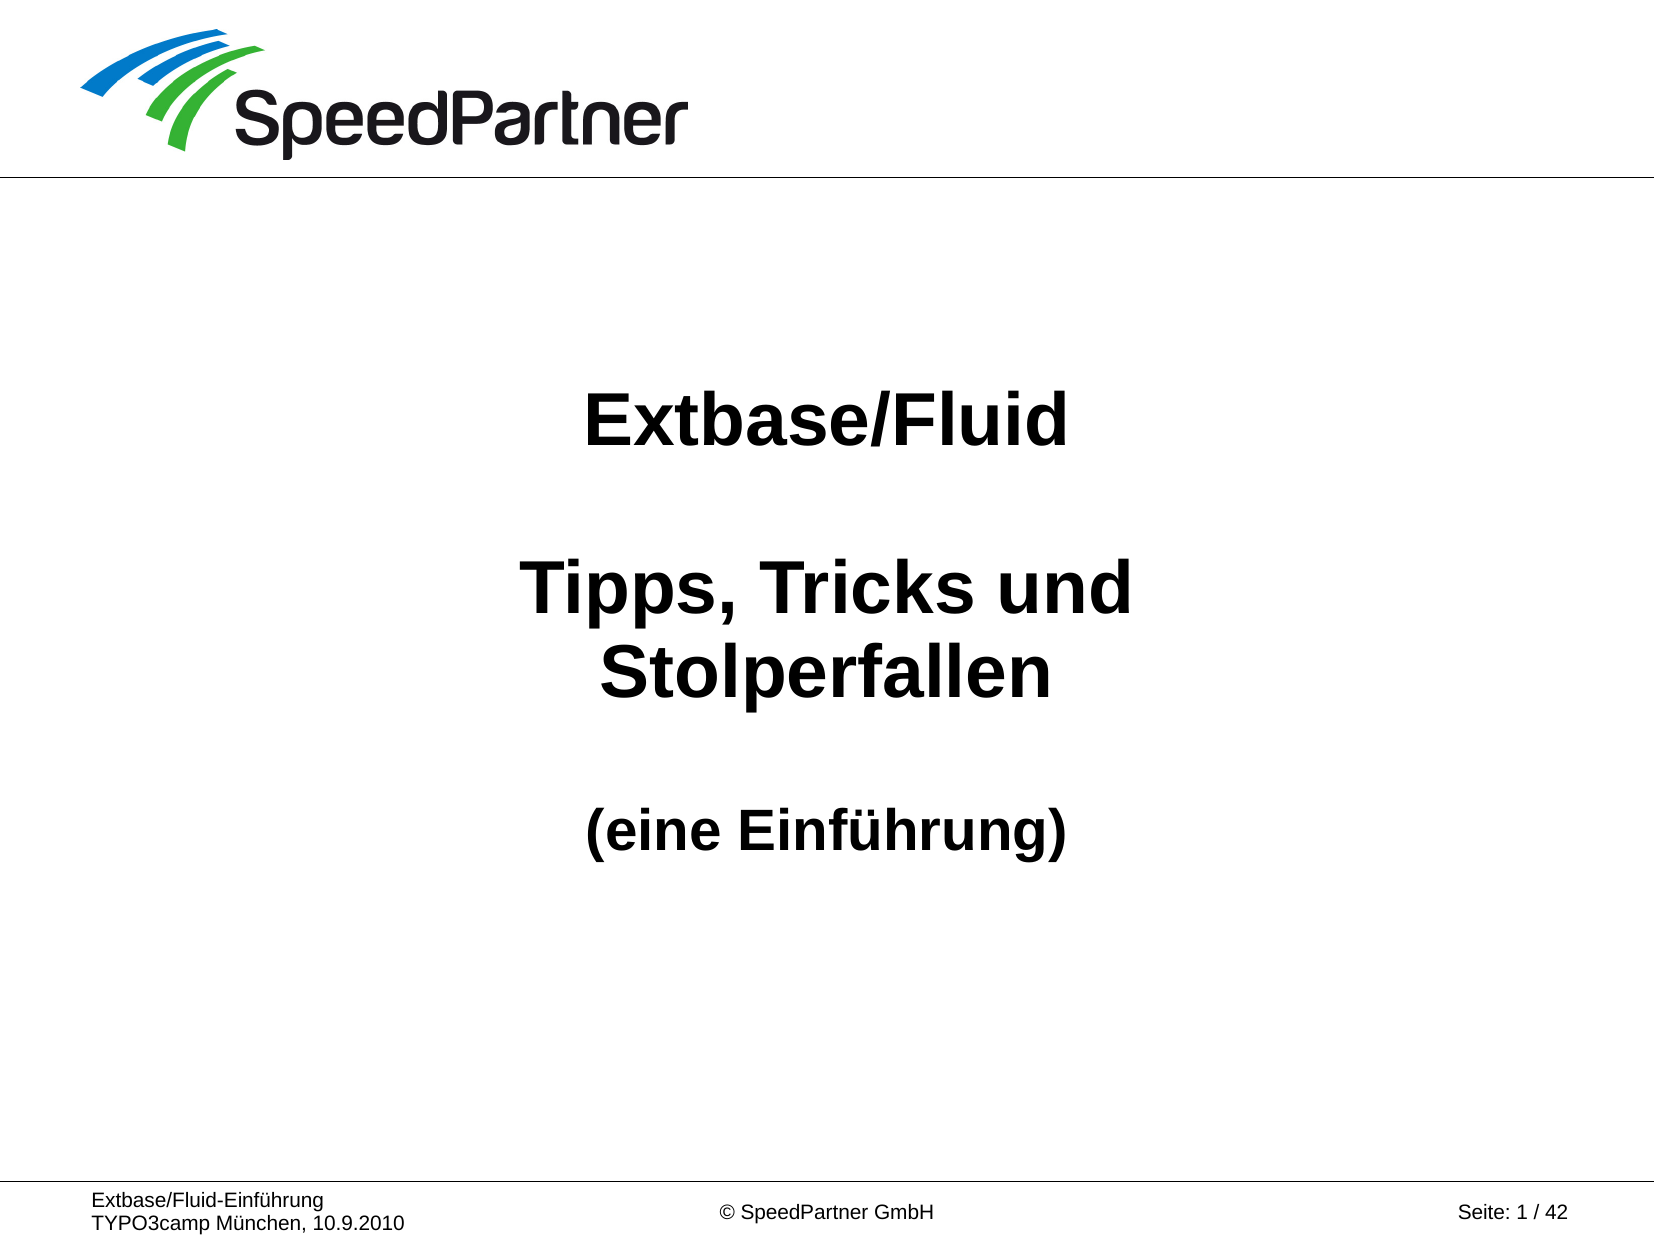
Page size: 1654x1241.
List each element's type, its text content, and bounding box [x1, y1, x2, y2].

title Extbase/Fluid Tipps, Tricks und Stolperfallen (eine Einführung) [0, 0, 1654, 1241]
